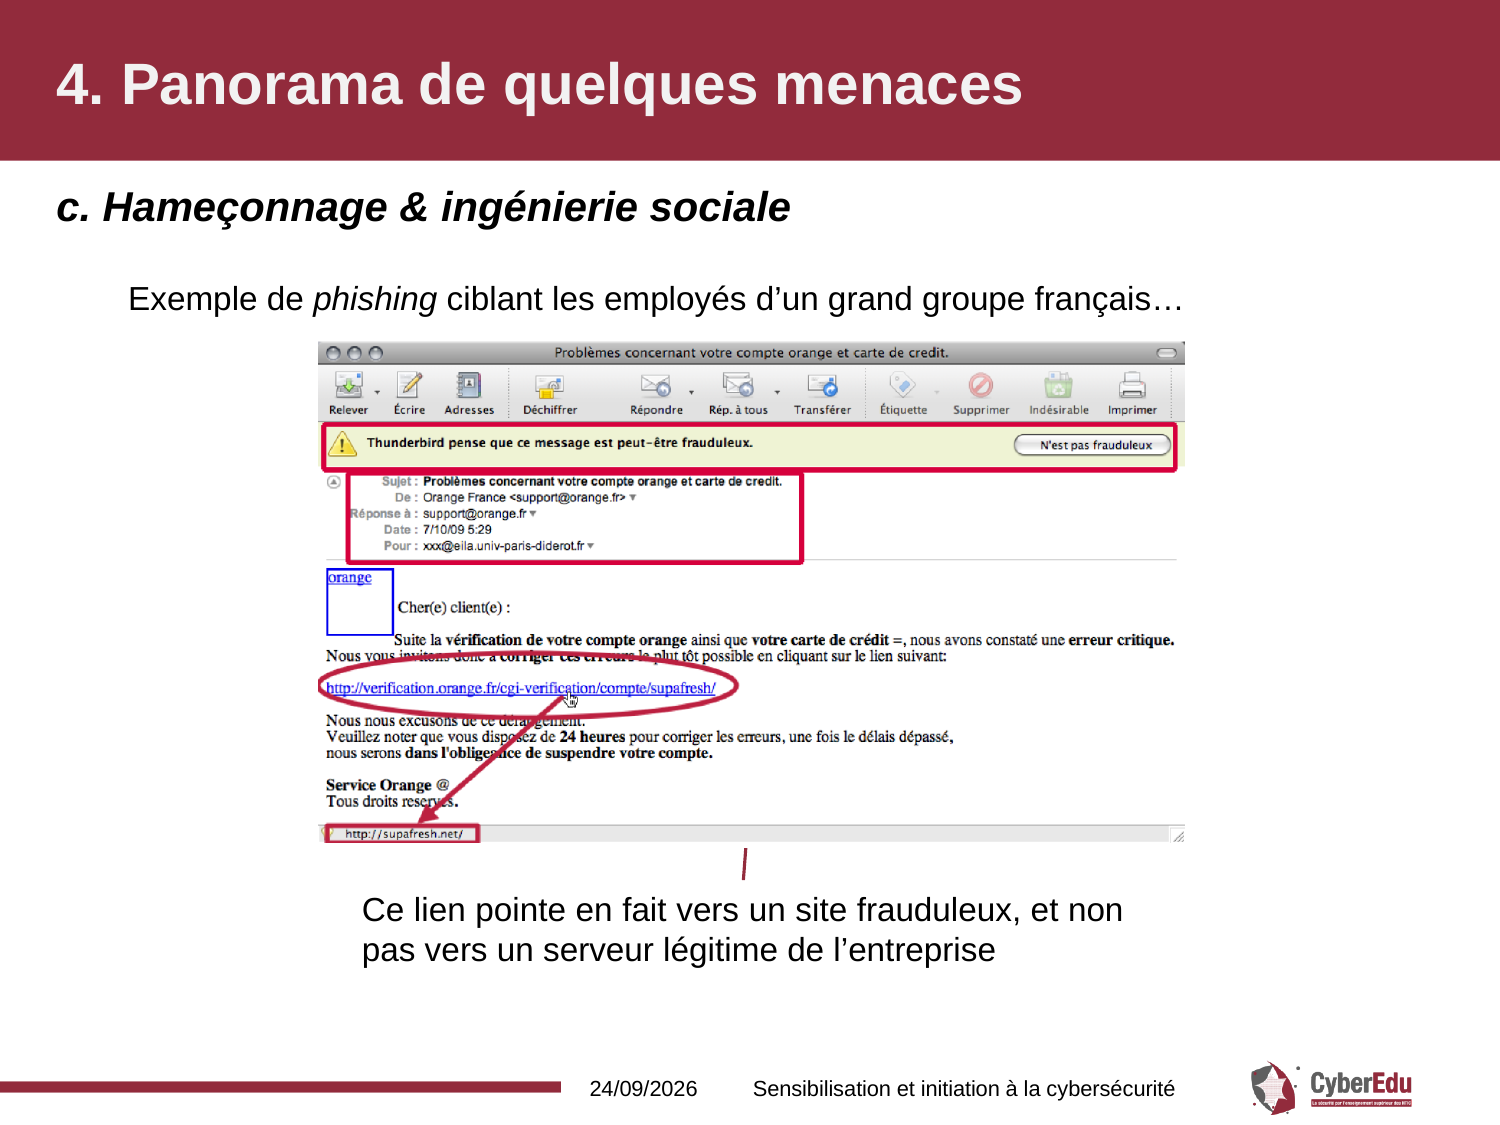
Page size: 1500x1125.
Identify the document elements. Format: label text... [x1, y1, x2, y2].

title 4. Panorama de quelques menaces [41, 1, 1471, 161]
text_box Exemple de phishing ciblant les employés d’un grand groupe français… [113, 269, 1379, 436]
picture [1246, 1060, 1412, 1115]
footer Sensibilisation et initiation à la cybersécurité [738, 1057, 1236, 1118]
slide_number 15/11/2020 [561, 1057, 727, 1118]
text_box Ce lien pointe en fait vers un site frauduleux, et non pas vers un serveur légitime de l’entreprise [347, 880, 1140, 976]
list c. Hameçonnage & ingénierie sociale [41, 172, 1471, 268]
picture [313, 338, 1187, 849]
